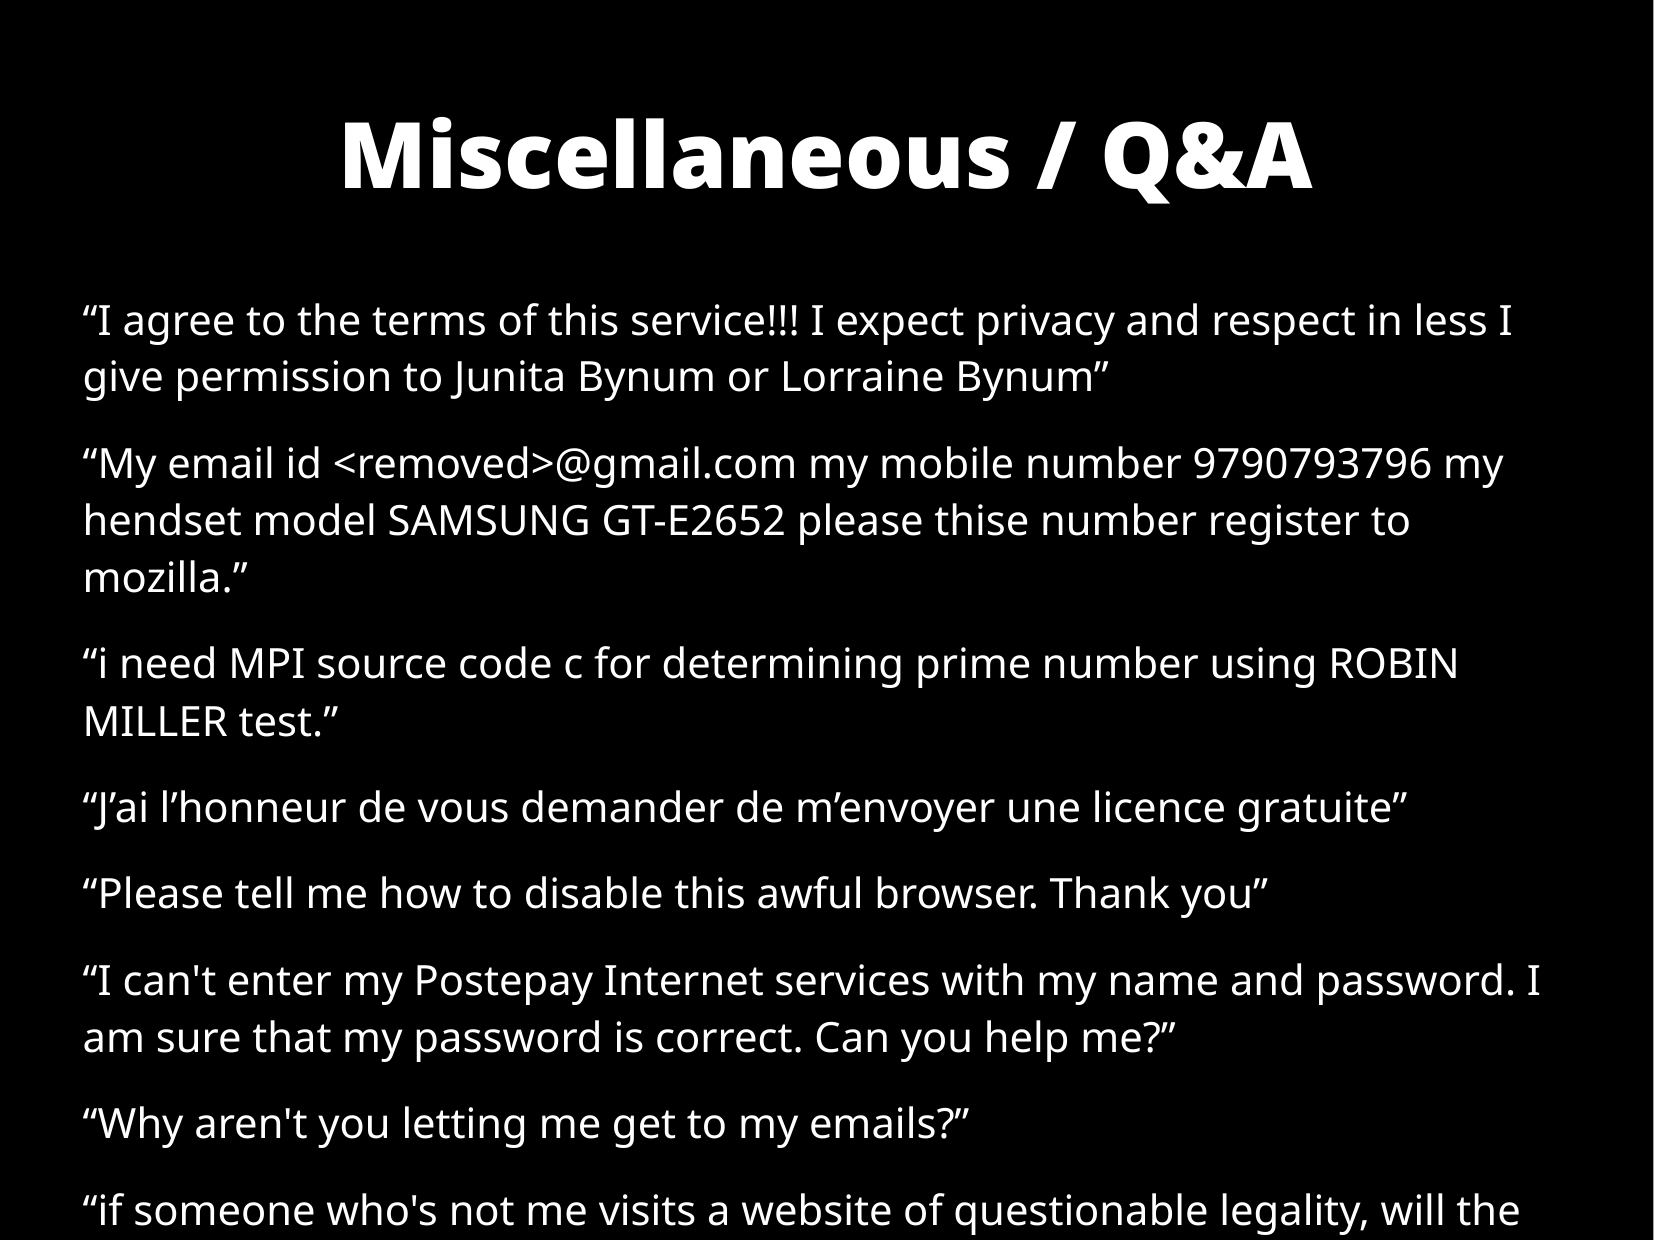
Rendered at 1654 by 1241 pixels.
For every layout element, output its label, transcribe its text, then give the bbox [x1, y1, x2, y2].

list “I agree to the terms of this service!!! I expect privacy and respect in less I give permission to Junita Bynum or Lorraine Bynum” “My email id <removed>@gmail.com my mobile number 9790793796 my hendset model SAMSUNG GT-E2652 please thise number register to mozilla.” “i need MPI source code c for determining prime number using ROBIN MILLER test.” “J’ai l’honneur de vous demander de m’envoyer une licence gratuite” “Please tell me how to disable this awful browser. Thank you” “I can't enter my Postepay Internet services with my name and password. I am sure that my password is correct. Can you help me?” “Why aren't you letting me get to my emails?” “if someone who's not me visits a website of questionable legality, will the users privacy still be protected by Mozilla after a crash report has been sent to their server including said website address (and IP)?” [82, 290, 1571, 1241]
title Miscellaneous / Q&A [82, 49, 1571, 257]
